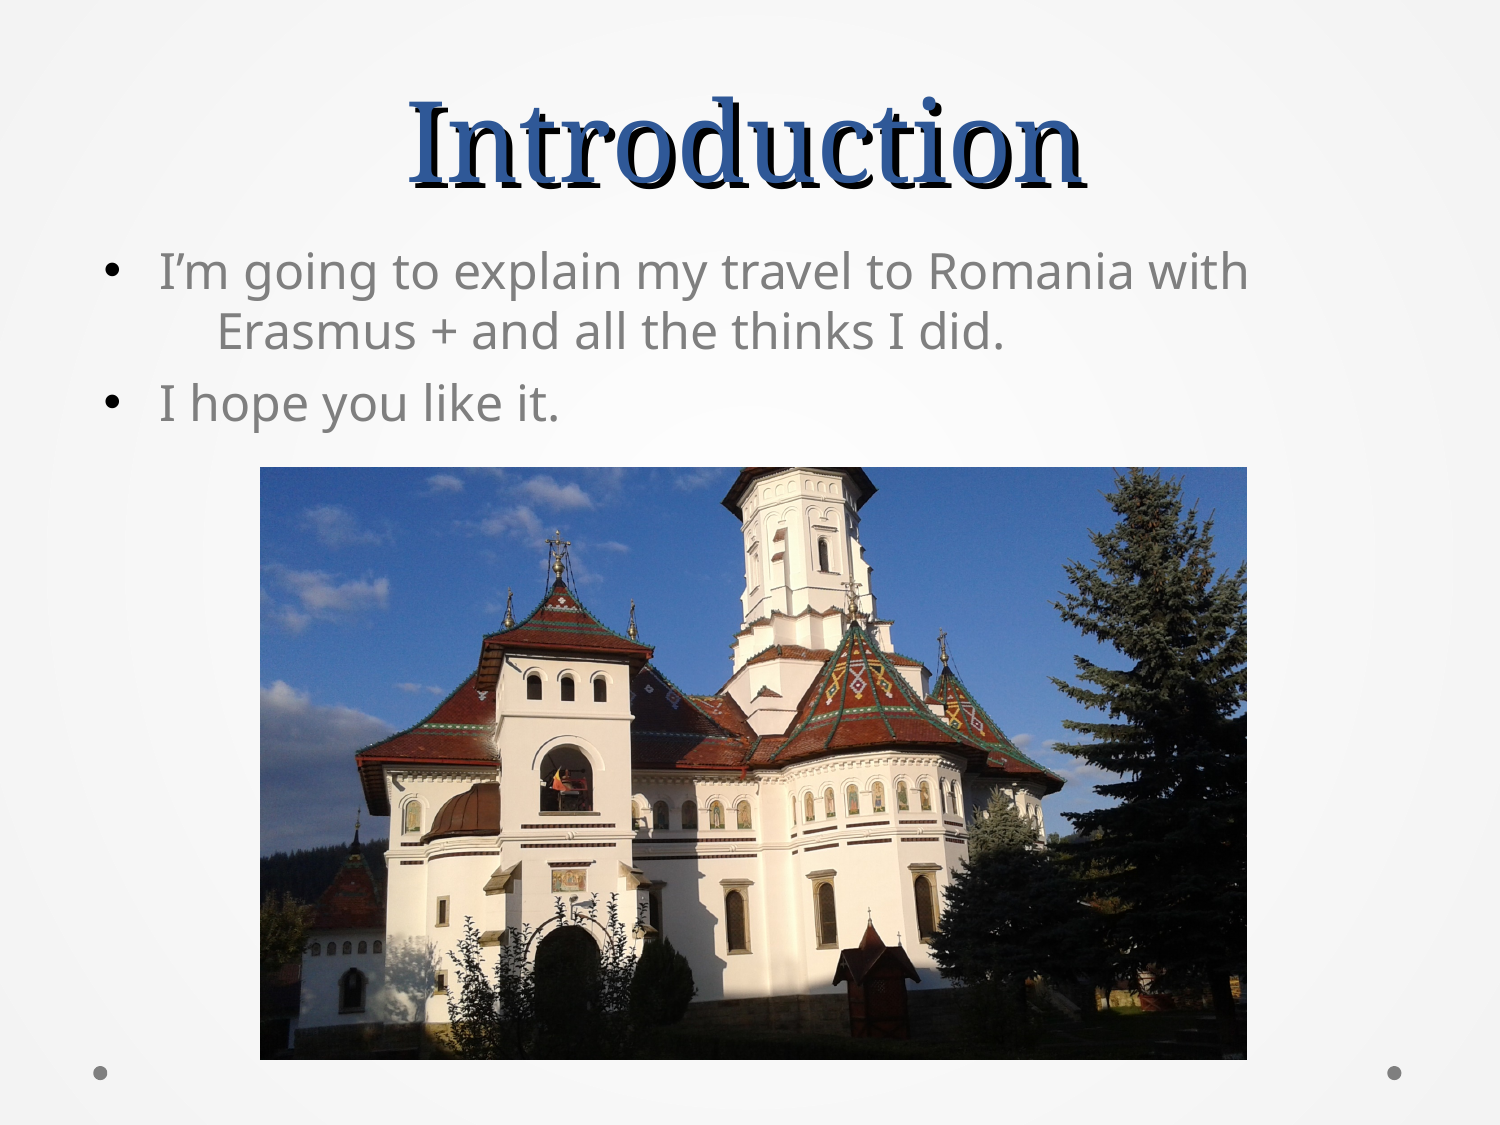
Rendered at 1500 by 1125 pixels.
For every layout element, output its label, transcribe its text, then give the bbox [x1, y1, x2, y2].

picture [260, 468, 1247, 1060]
list I’m going to explain my travel to Romania with Erasmus + and all the thinks I did. I hope you like it. [88, 231, 1439, 975]
title Introduction [64, 4, 1426, 213]
